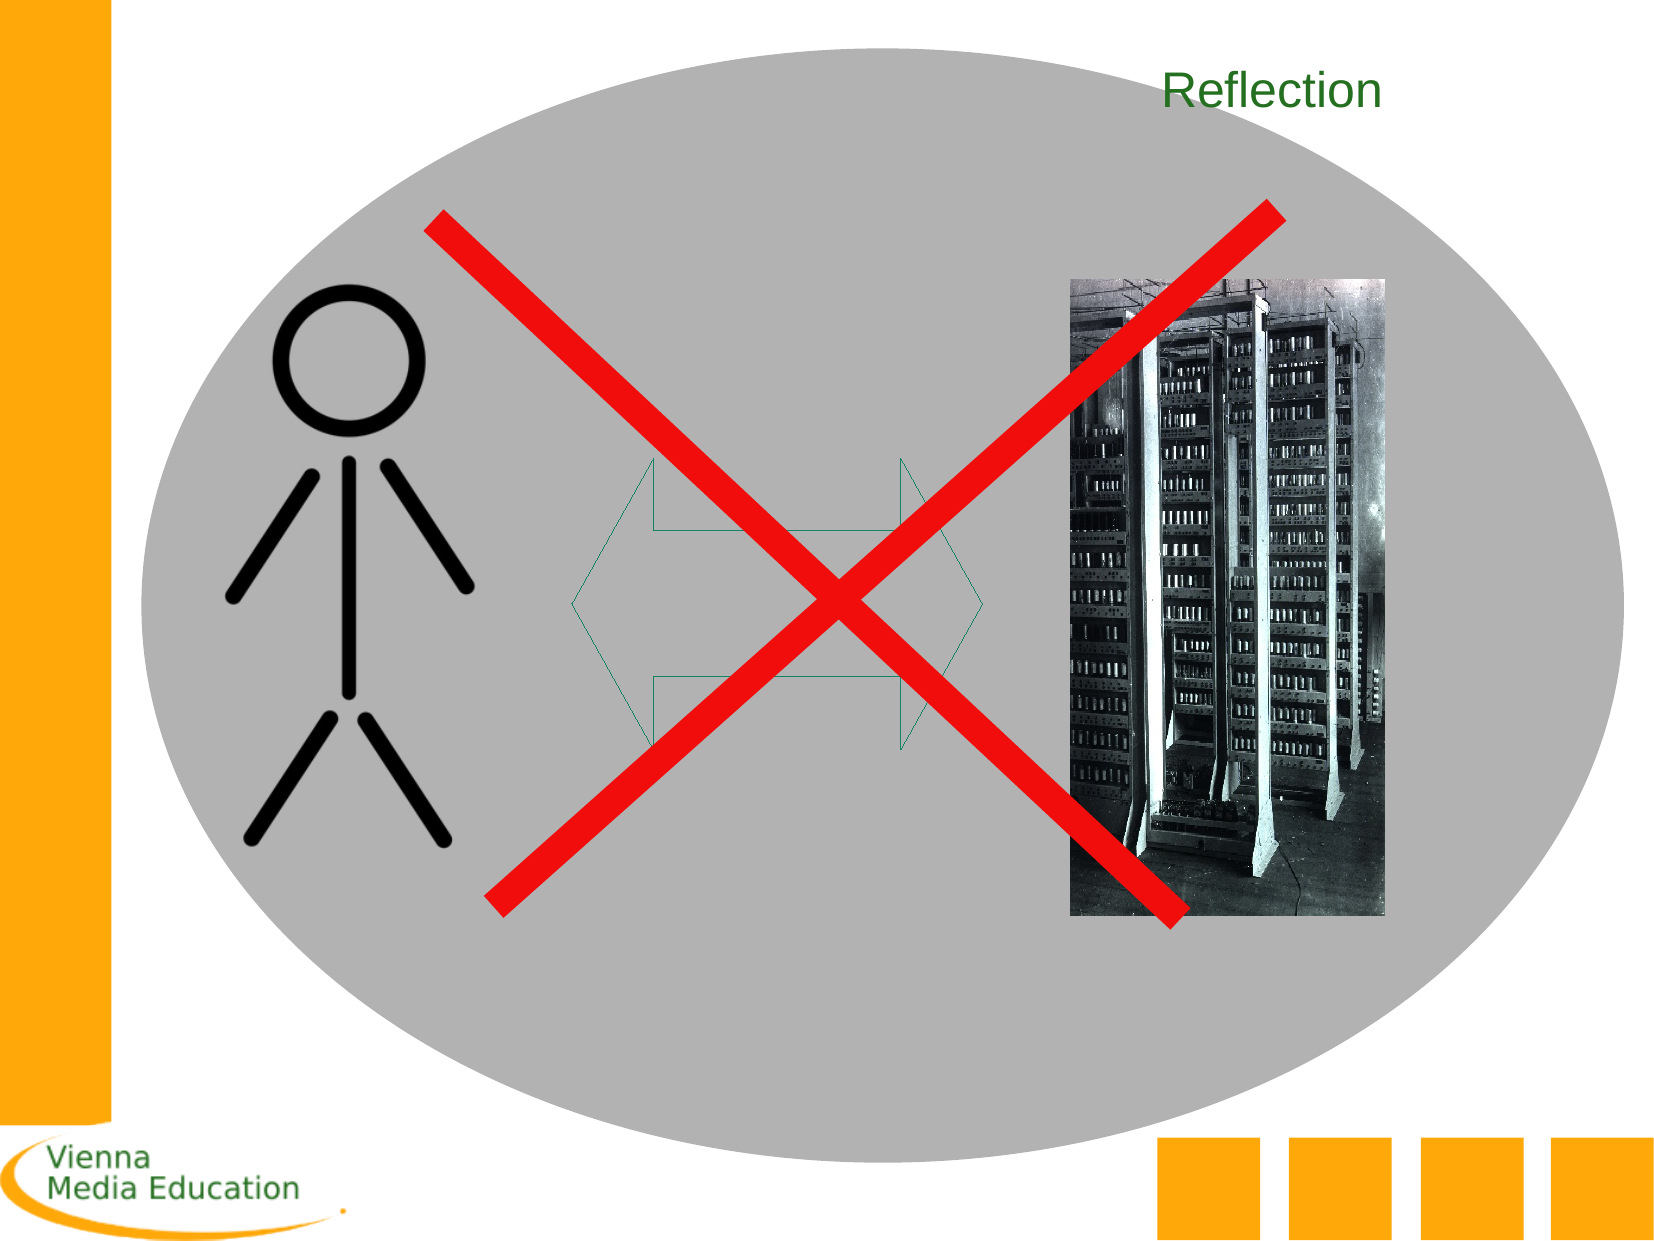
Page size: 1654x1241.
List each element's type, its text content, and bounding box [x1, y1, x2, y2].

text_box Reflection [1161, 61, 1441, 124]
text_box [789, 531, 892, 578]
picture [1070, 279, 1175, 373]
picture [210, 268, 490, 861]
picture [1070, 837, 1154, 916]
text_box [654, 677, 728, 743]
text_box [141, 371, 210, 840]
text_box [862, 415, 1070, 794]
text_box [777, 621, 898, 676]
picture [0, 1114, 398, 1241]
picture [1070, 279, 1385, 916]
text_box [223, 48, 1624, 1163]
